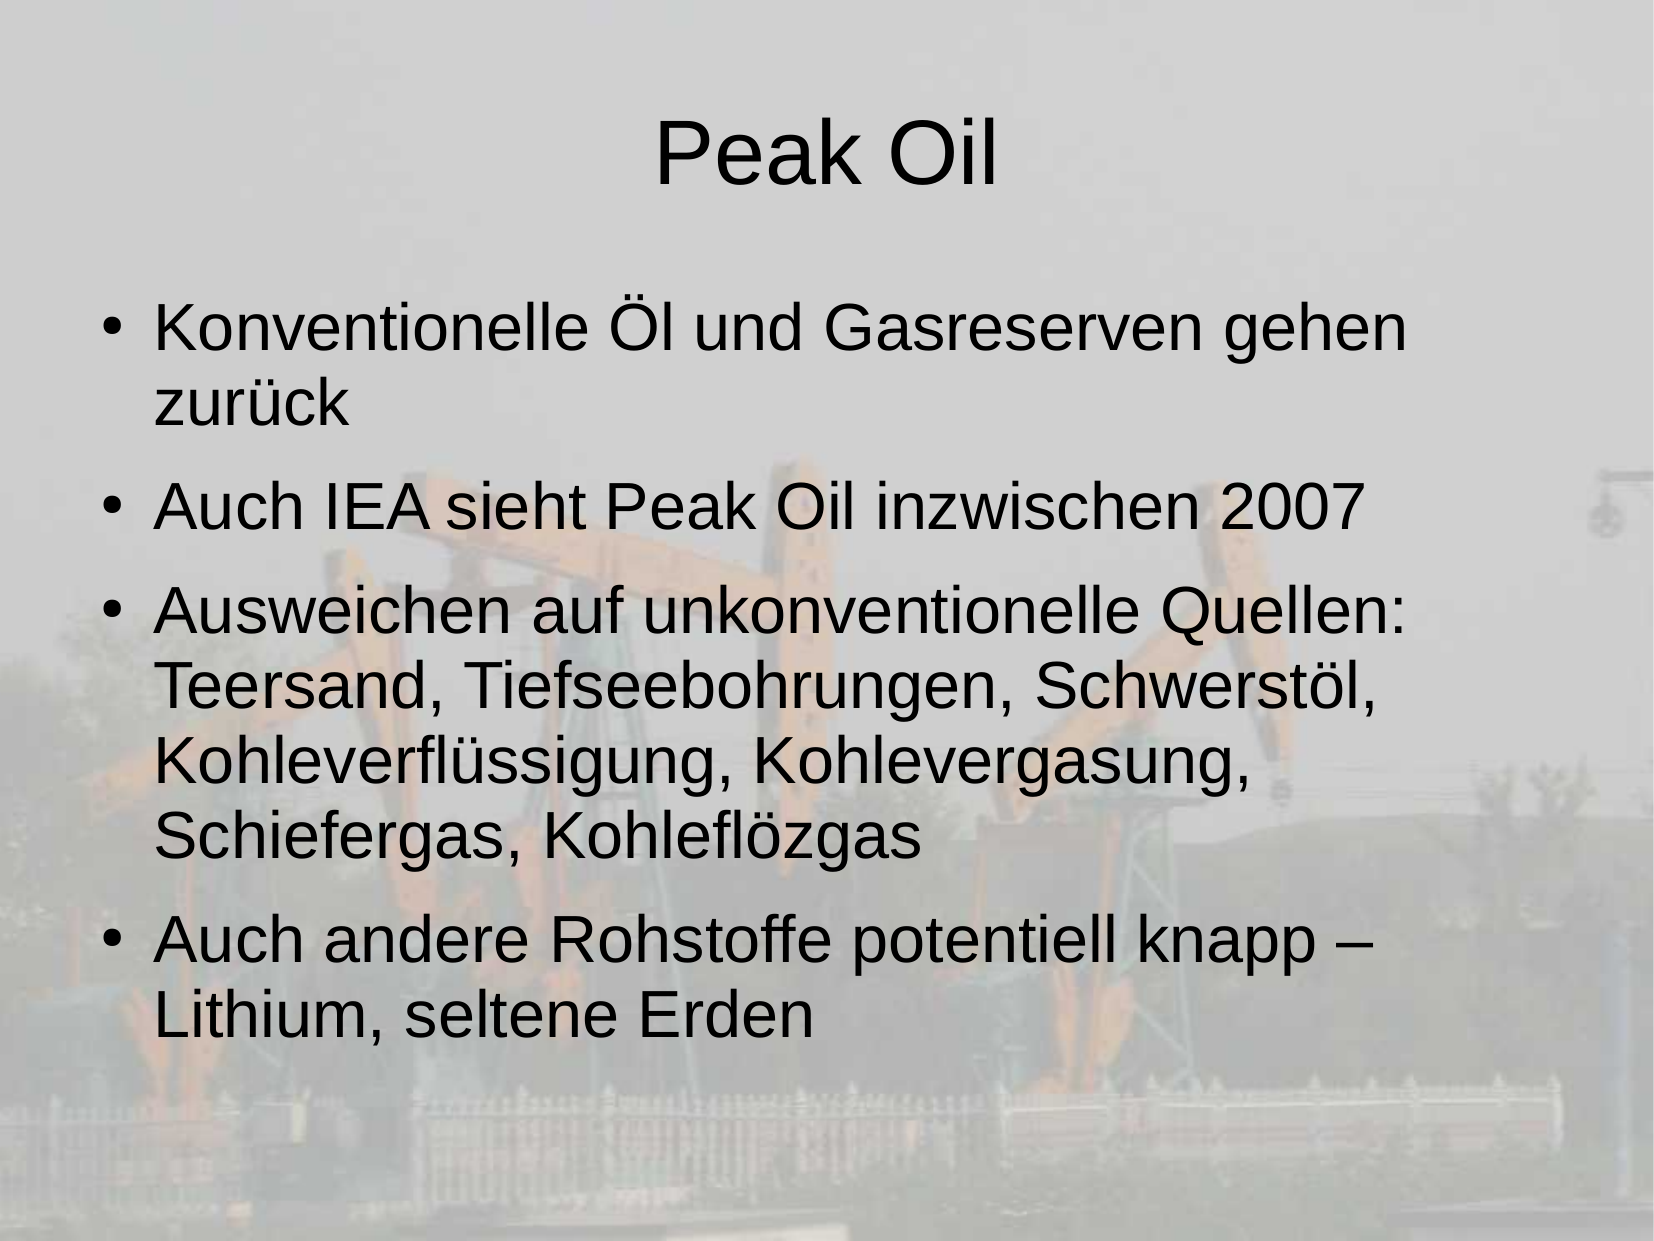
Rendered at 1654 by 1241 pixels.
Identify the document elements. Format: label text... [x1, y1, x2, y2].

title Peak Oil [82, 49, 1571, 257]
picture [0, 0, 1654, 1241]
list Konventionelle Öl und Gasreserven gehen zurück Auch IEA sieht Peak Oil inzwischen 2007 Ausweichen auf unkonventionelle Quellen: Teersand, Tiefseebohrungen, Schwerstöl, Kohleverflüssigung, Kohlevergasung, Schiefergas, Kohleflözgas Auch andere Rohstoffe potentiell knapp – Lithium, seltene Erden [82, 290, 1571, 1109]
